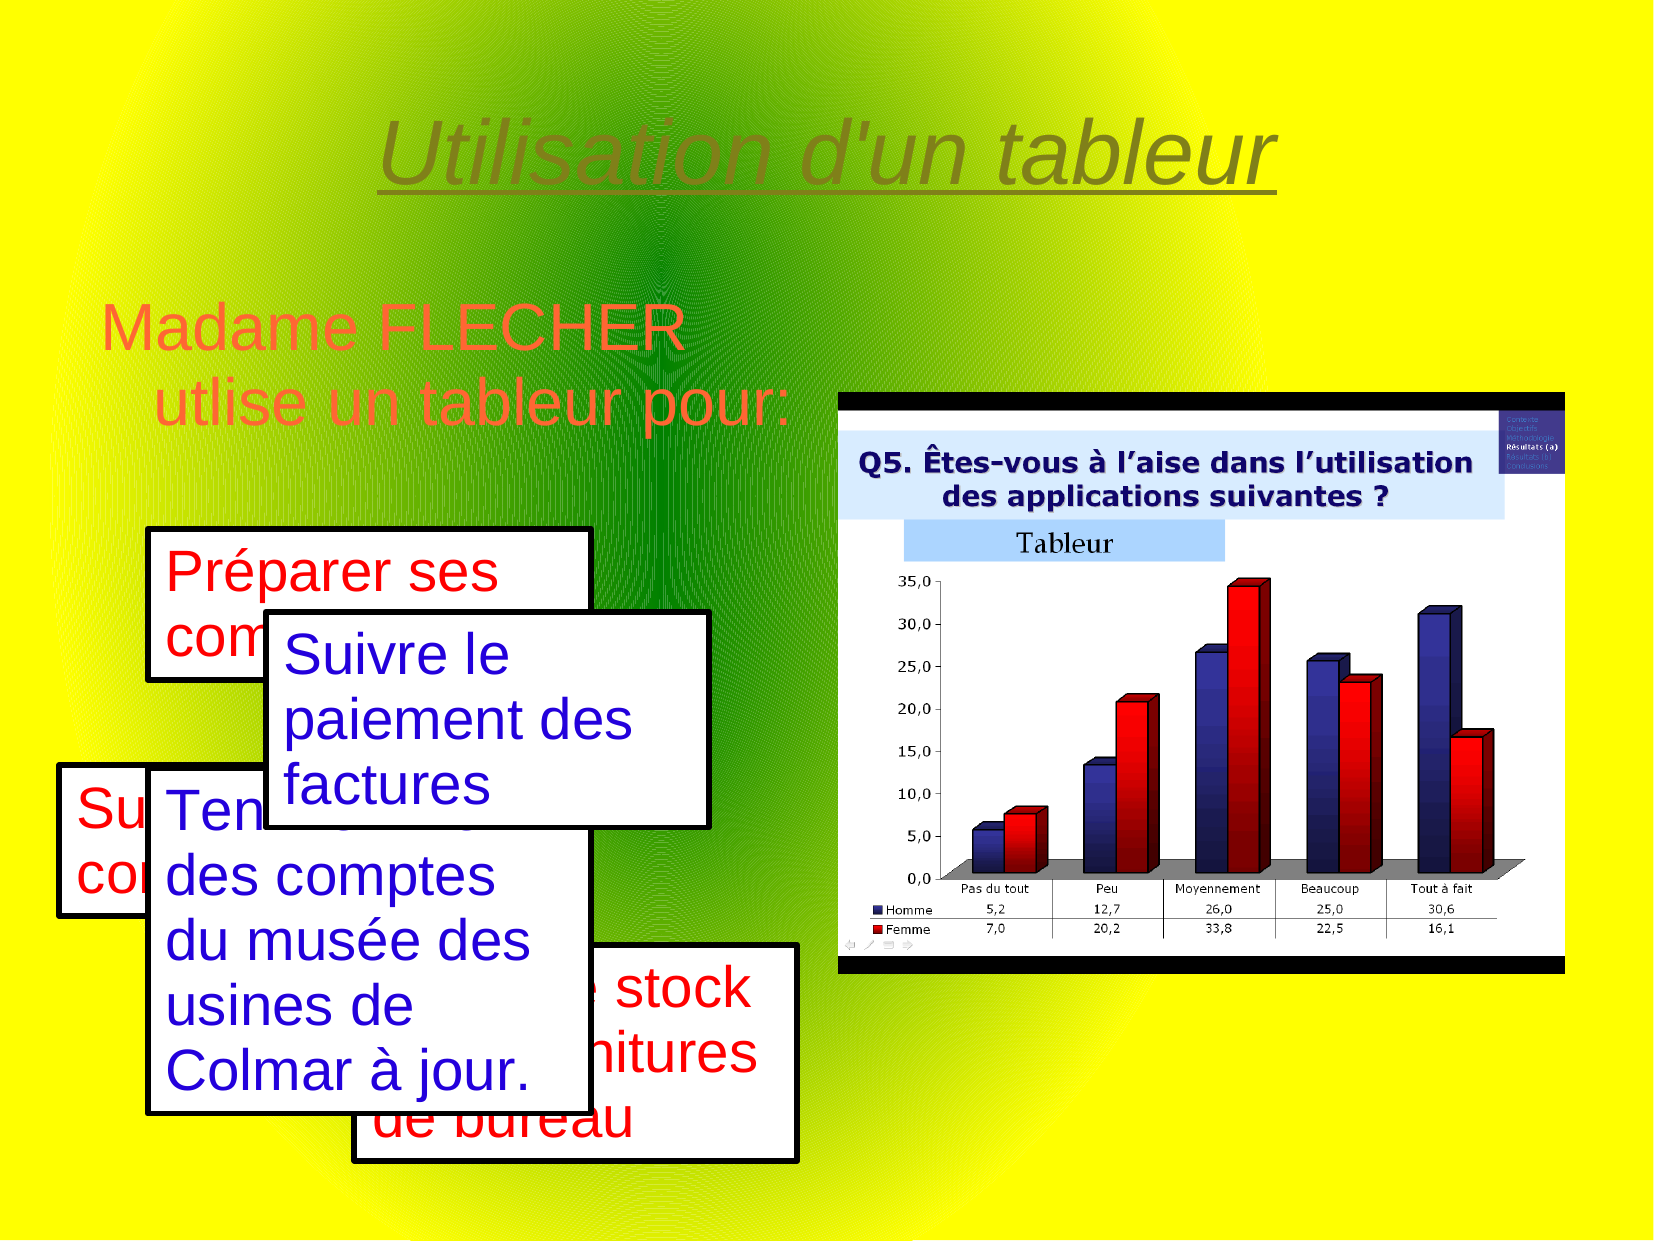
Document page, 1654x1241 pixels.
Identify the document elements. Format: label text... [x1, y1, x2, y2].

list Madame FLECHER utlise un tableur pour: [82, 290, 809, 473]
text_box Suivre le paiement des factures [265, 611, 709, 827]
text_box Suivre le stock des fournitures de bureau [354, 944, 798, 1160]
picture [838, 392, 1565, 974]
title Utilisation d'un tableur [82, 49, 1571, 257]
text_box Suivre ses commandes [59, 765, 145, 916]
text_box Préparer ses commandes [147, 528, 591, 680]
text_box Tenir le livre des comptes du musée des usines de Colmar à jour. [147, 767, 591, 1113]
